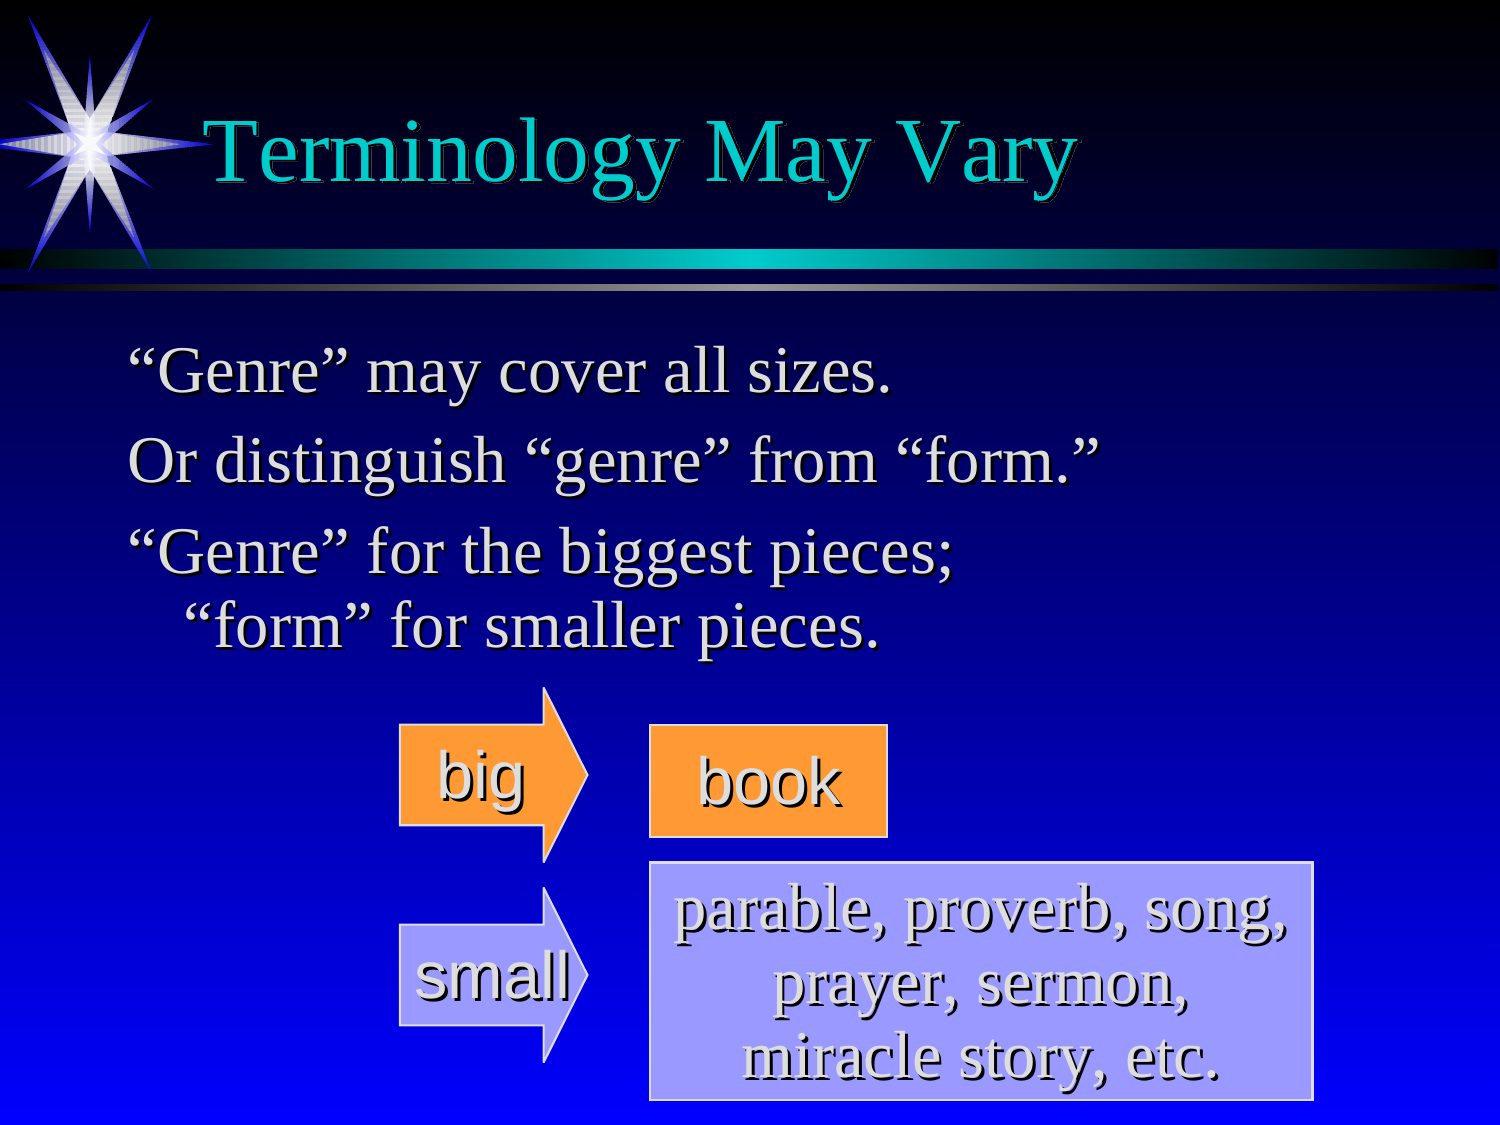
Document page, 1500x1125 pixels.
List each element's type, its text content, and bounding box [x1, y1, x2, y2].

list “Genre” may cover all sizes. Or distinguish “genre” from “form.” “Genre” for the biggest pieces; “form” for smaller pieces. [112, 324, 1438, 713]
text_box book [649, 724, 888, 838]
text_box small [399, 887, 588, 1063]
title Terminology May Vary [187, 56, 1463, 244]
text_box parable, proverb, song, prayer, sermon, miracle story, etc. [650, 862, 1313, 1101]
text_box big [399, 687, 588, 863]
